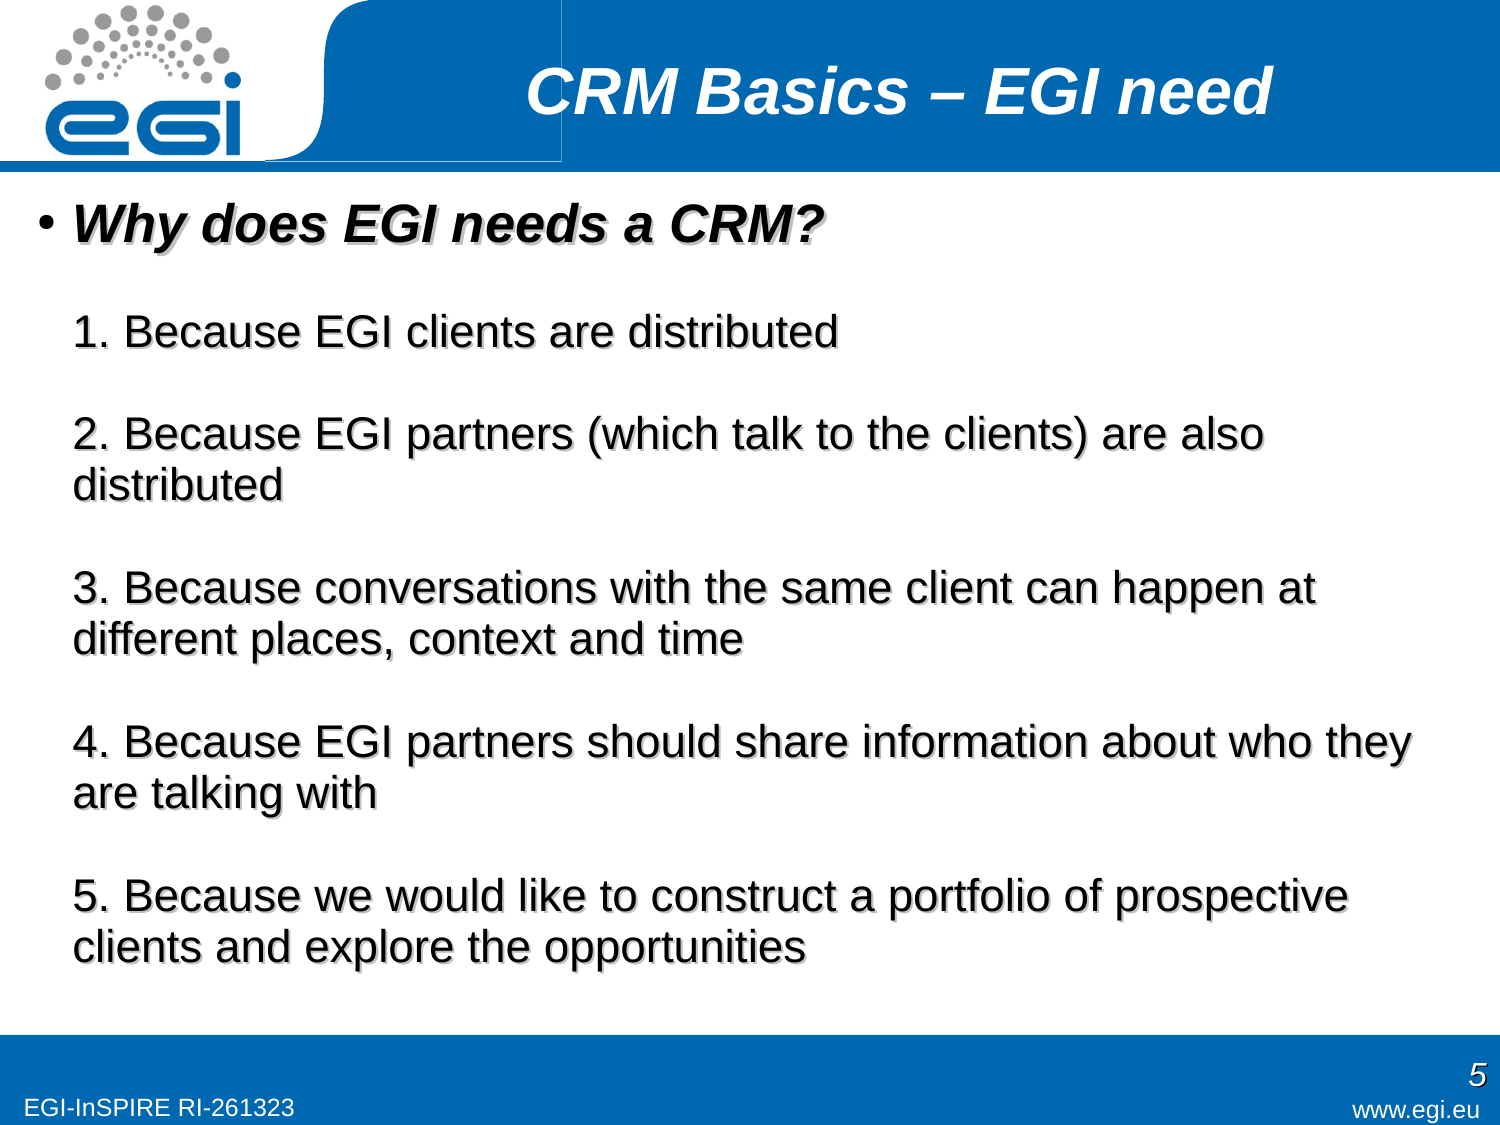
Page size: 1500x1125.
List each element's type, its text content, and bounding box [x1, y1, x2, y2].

text_box CRM Basics – EGI need [309, 40, 1500, 136]
text_box Why does EGI needs a CRM? 1. Because EGI clients are distributed 2. Because EGI partners (which talk to the clients) are also distributed 3. Because conversations with the same client can happen at different places, context and time 4. Because EGI partners should share information about who they are talking with 5. Because we would like to construct a portfolio of prospective clients and explore the opportunities [22, 186, 1475, 980]
picture [0, 0, 265, 161]
